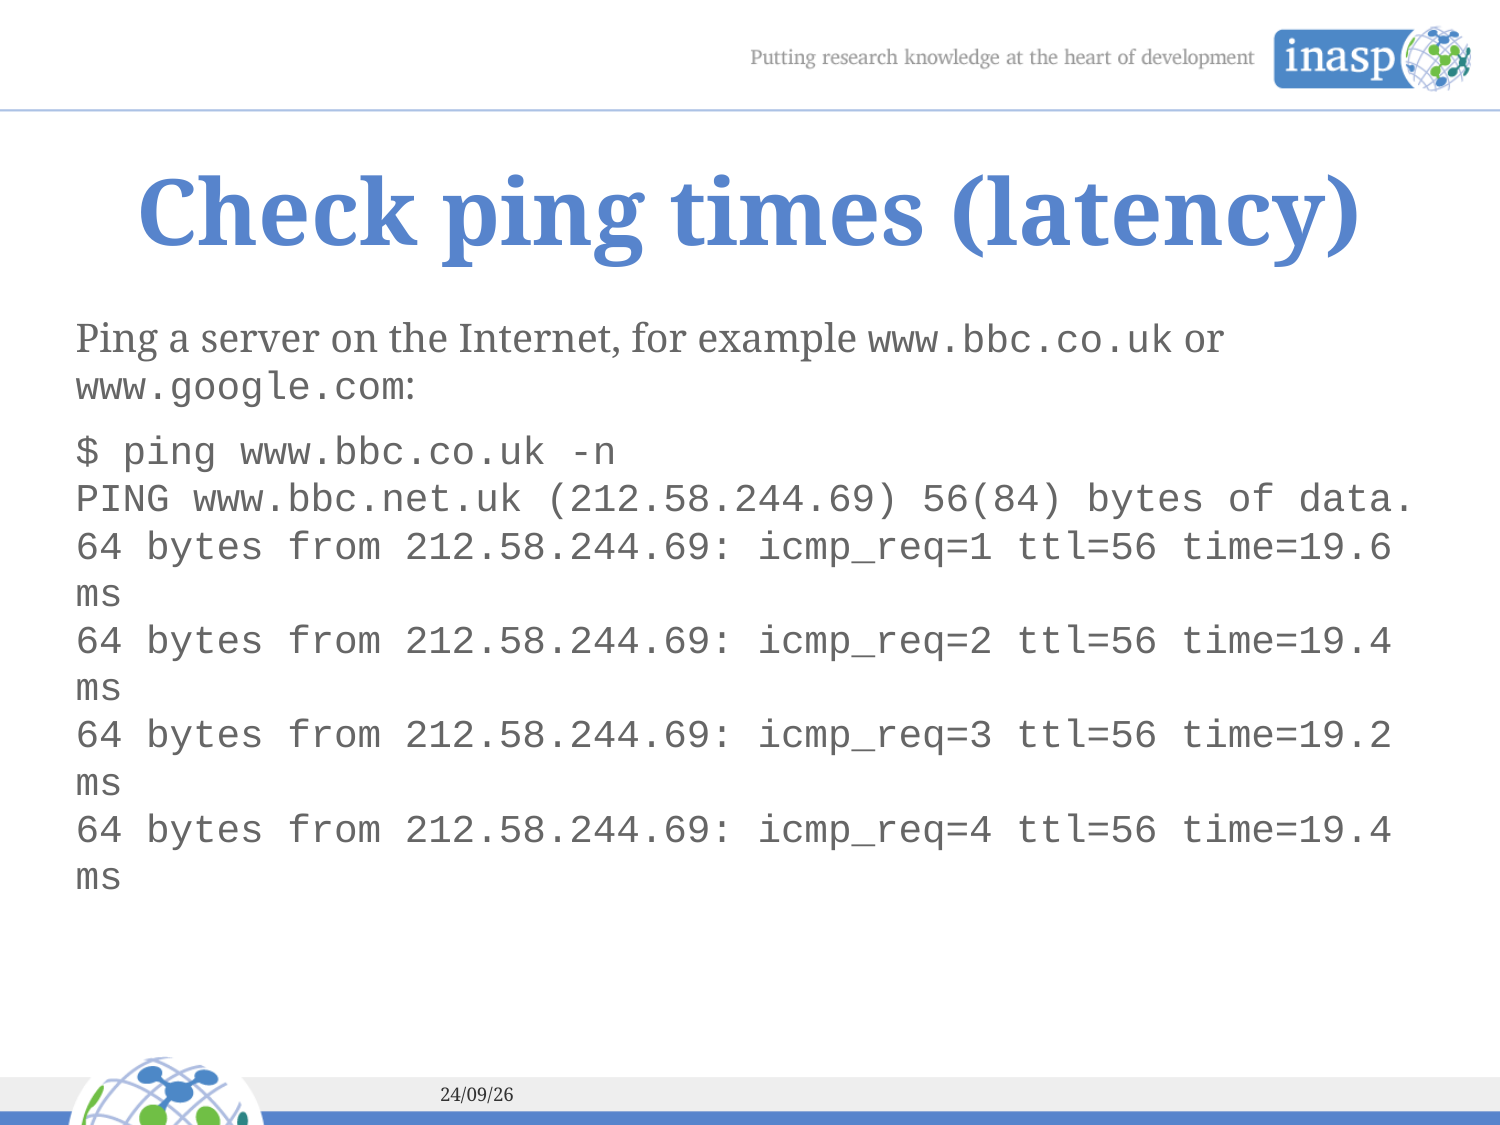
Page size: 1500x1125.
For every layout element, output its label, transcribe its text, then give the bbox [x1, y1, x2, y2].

title Check ping times (latency) [75, 129, 1426, 313]
list Ping a server on the Internet, for example www.bbc.co.uk or www.google.com: $ ping www.bbc.co.uk -n PING www.bbc.net.uk (212.58.244.69) 56(84) bytes of data. 64 bytes from 212.58.244.69: icmp_req=1 ttl=56 time=19.6 ms 64 bytes from 212.58.244.69: icmp_req=2 ttl=56 time=19.4 ms 64 bytes from 212.58.244.69: icmp_req=3 ttl=56 time=19.2 ms 64 bytes from 212.58.244.69: icmp_req=4 ttl=56 time=19.4 ms [75, 313, 1426, 967]
picture [0, 0, 1500, 1125]
